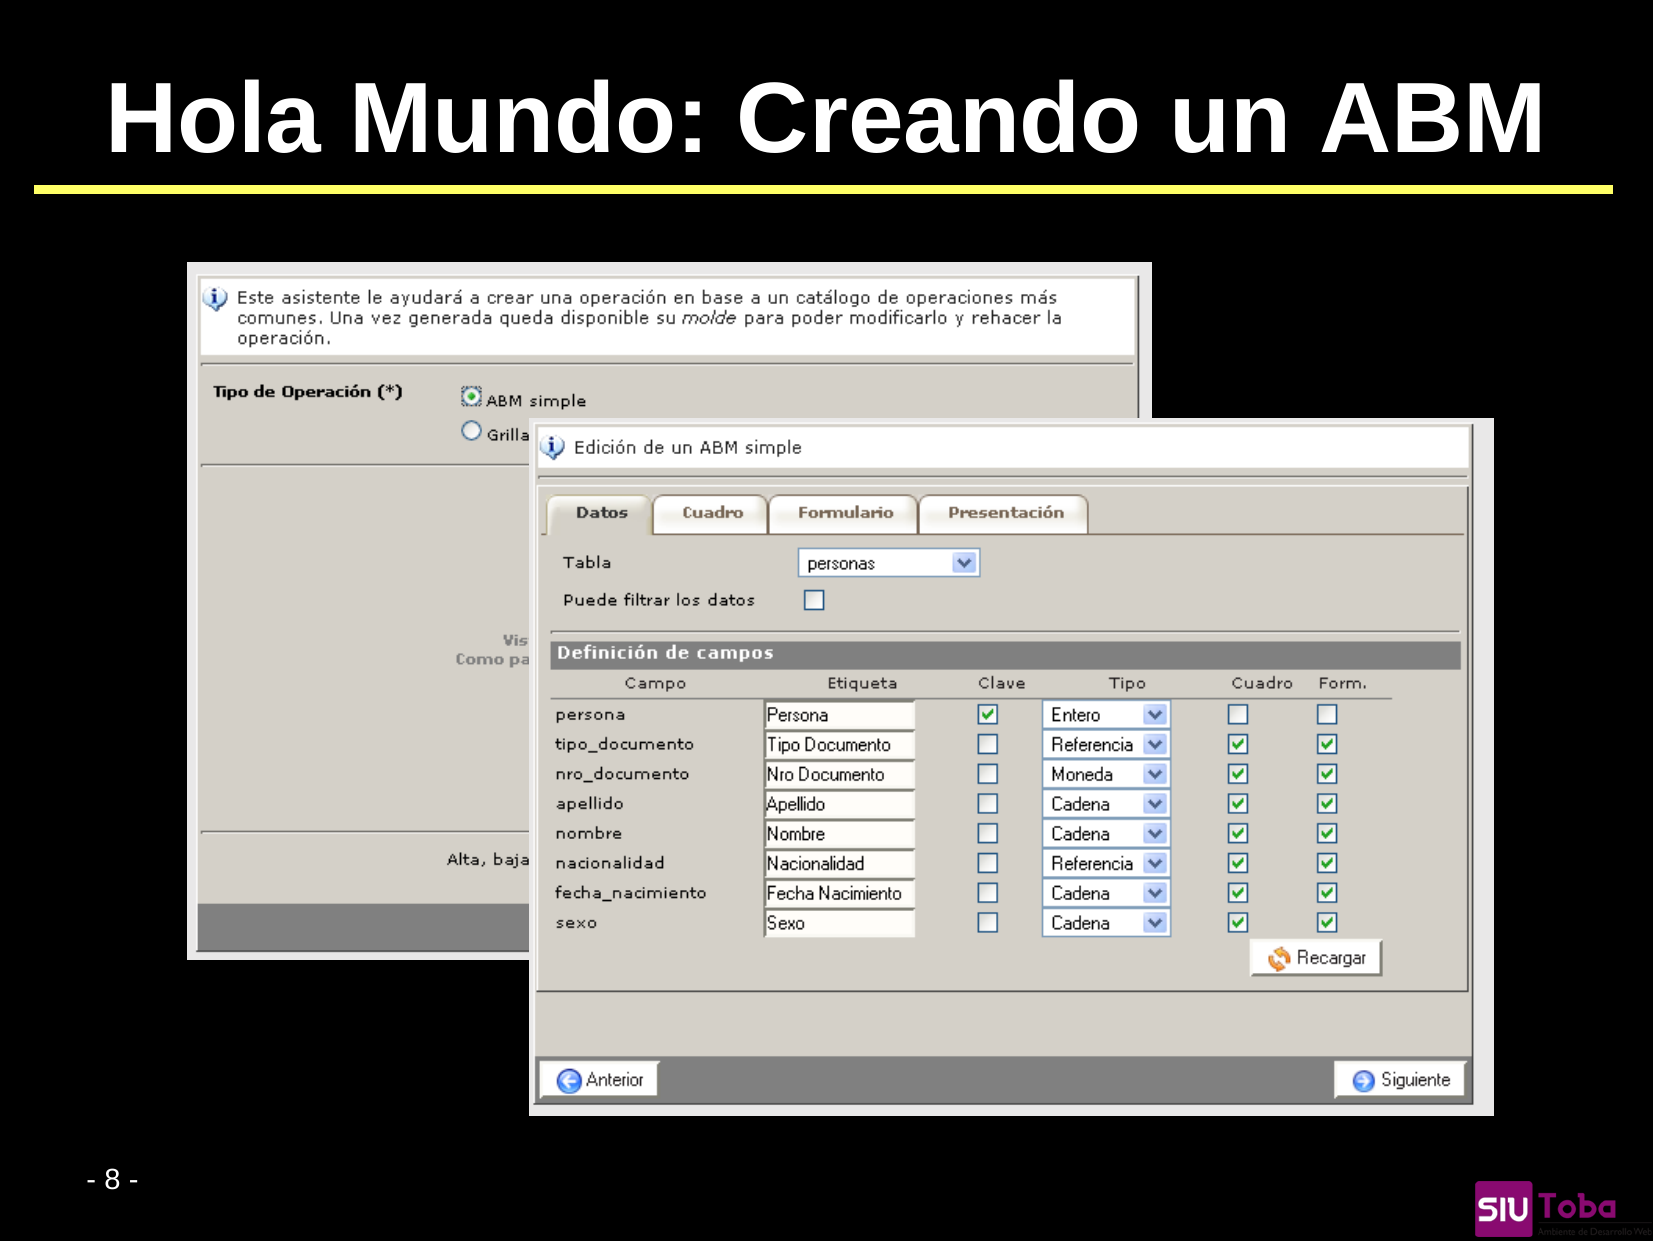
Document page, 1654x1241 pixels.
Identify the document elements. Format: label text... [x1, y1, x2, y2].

picture [187, 262, 1494, 1116]
title Hola Mundo: Creando un ABM [58, 47, 1594, 188]
picture [1475, 1181, 1652, 1237]
